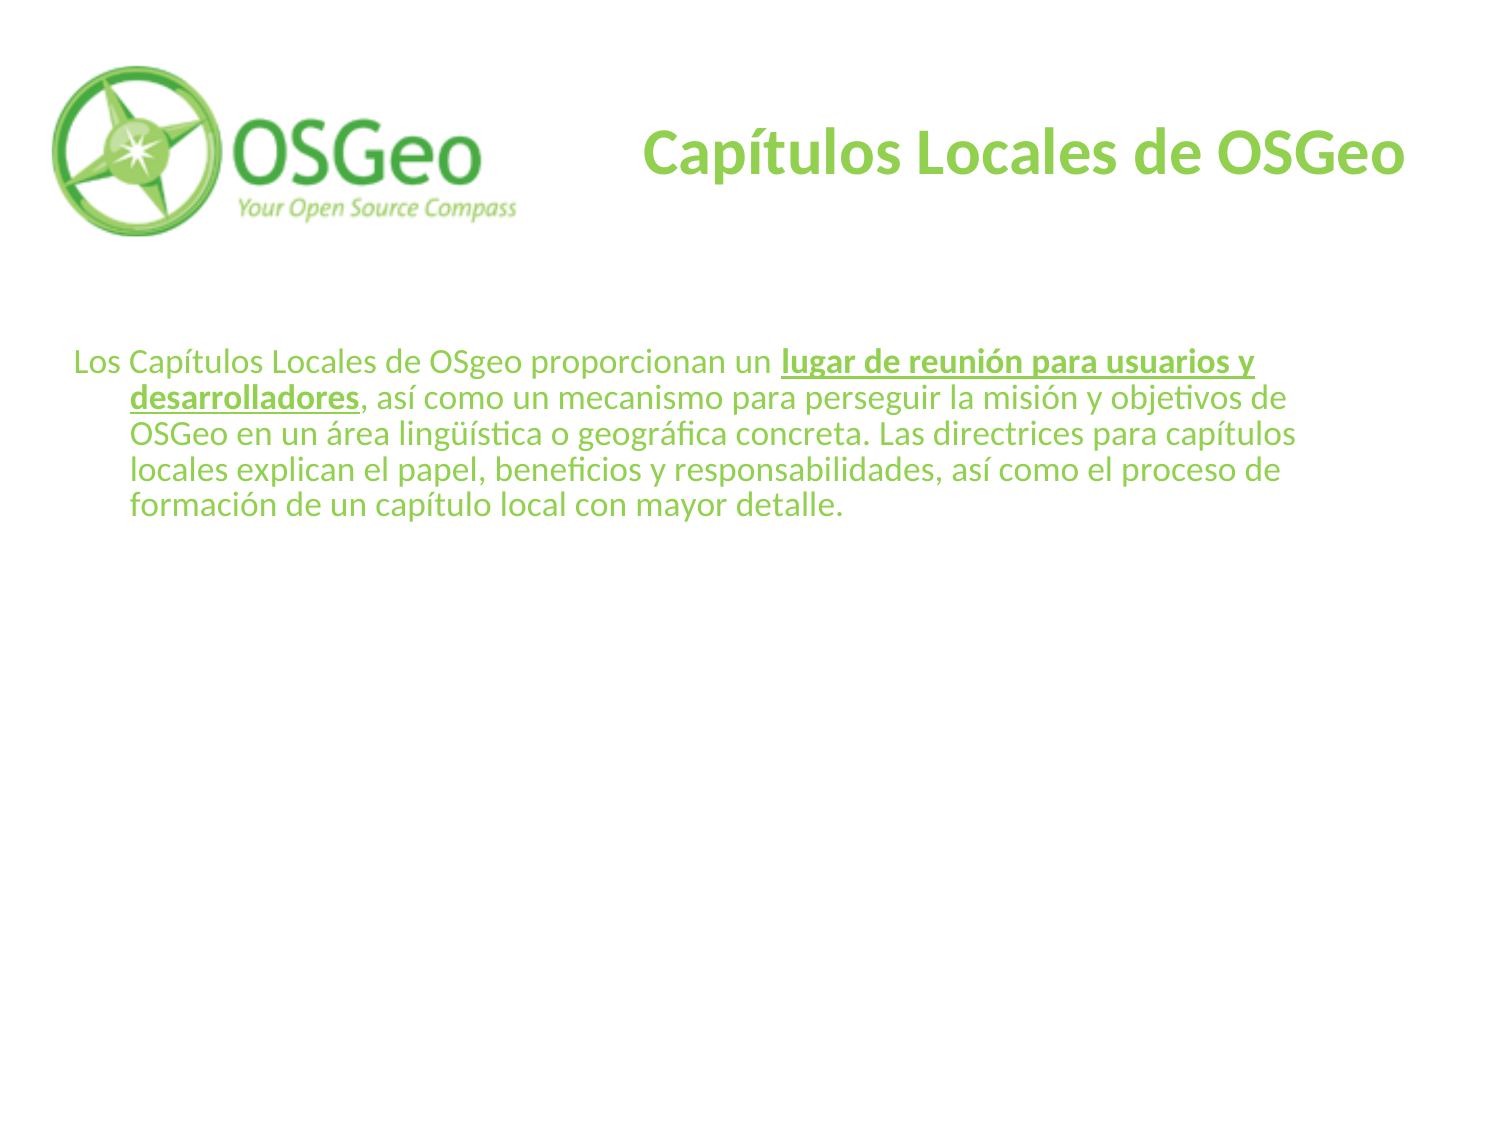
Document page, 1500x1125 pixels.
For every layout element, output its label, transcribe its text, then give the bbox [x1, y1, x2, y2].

picture [0, 35, 546, 279]
list Los Capítulos Locales de OSgeo proporcionan un lugar de reunión para usuarios y desarrolladores, así como un mecanismo para perseguir la misión y objetivos de OSGeo en un área lingüística o geográfica concreta. Las directrices para capítulos locales explican el papel, beneficios y responsabilidades, así como el proceso de formación de un capítulo local con mayor detalle. [58, 339, 1409, 619]
title Capítulos Locales de OSGeo [597, 101, 1454, 297]
